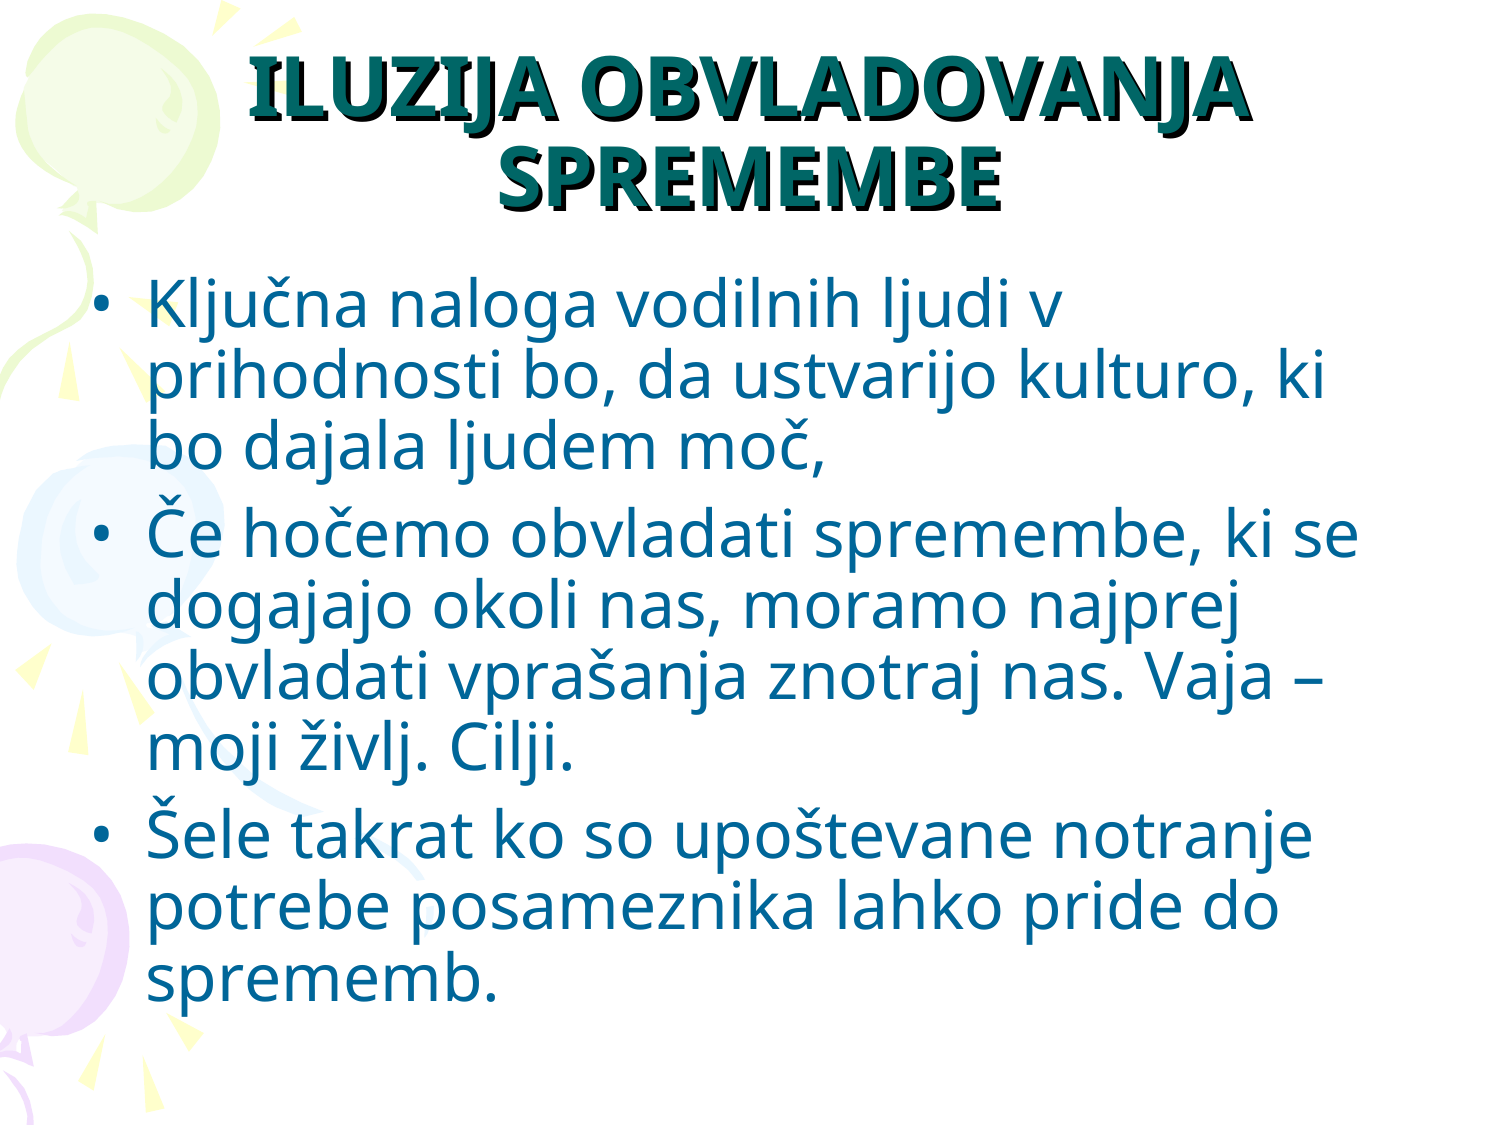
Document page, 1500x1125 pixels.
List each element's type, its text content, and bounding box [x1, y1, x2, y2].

list Ključna naloga vodilnih ljudi v prihodnosti bo, da ustvarijo kulturo, ki bo dajala ljudem moč, Če hočemo obvladati spremembe, ki se dogajajo okoli nas, moramo najprej obvladati vprašanja znotraj nas. Vaja – moji življ. Cilji. Šele takrat ko so upoštevane notranje potrebe posameznika lahko pride do sprememb. [75, 262, 1426, 994]
title ILUZIJA OBVLADOVANJA SPREMEMBE [72, 16, 1426, 233]
